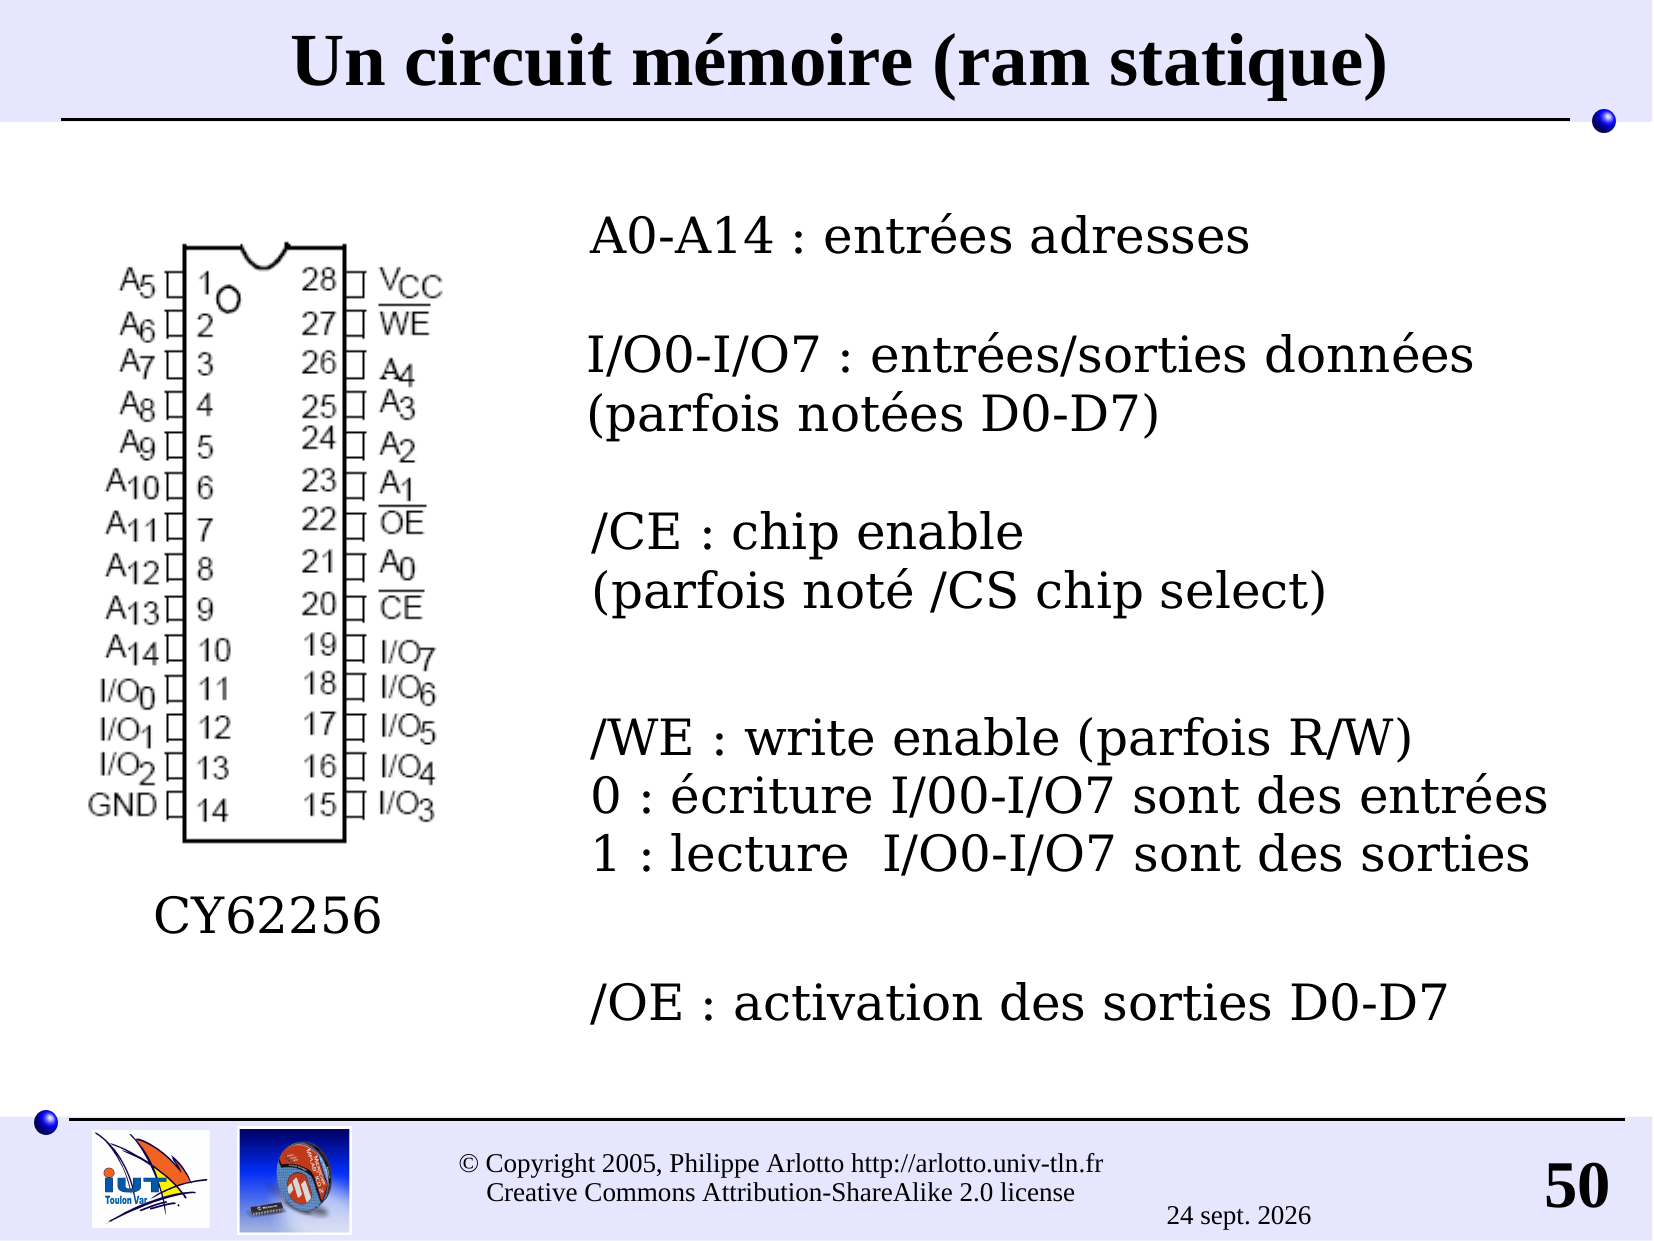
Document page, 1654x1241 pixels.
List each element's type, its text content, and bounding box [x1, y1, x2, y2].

picture [59, 231, 473, 857]
text_box A0-A14 : entrées adresses [590, 207, 1253, 266]
text_box /CE : chip enable (parfois noté /CS chip select) [591, 503, 1329, 621]
text_box I/O0-I/O7 : entrées/sorties données (parfois notées D0-D7) [586, 326, 1477, 443]
title Un circuit mémoire (ram statique) [95, 11, 1585, 110]
text_box CY62256 [153, 886, 384, 945]
picture [237, 1126, 352, 1235]
text_box /WE : write enable (parfois R/W) 0 : écriture I/00-I/O7 sont des entrées 1 : lecture I/O0-I/O7 sont des sorties [590, 708, 1567, 884]
text_box /OE : activation des sorties D0-D7 [590, 974, 1451, 1033]
